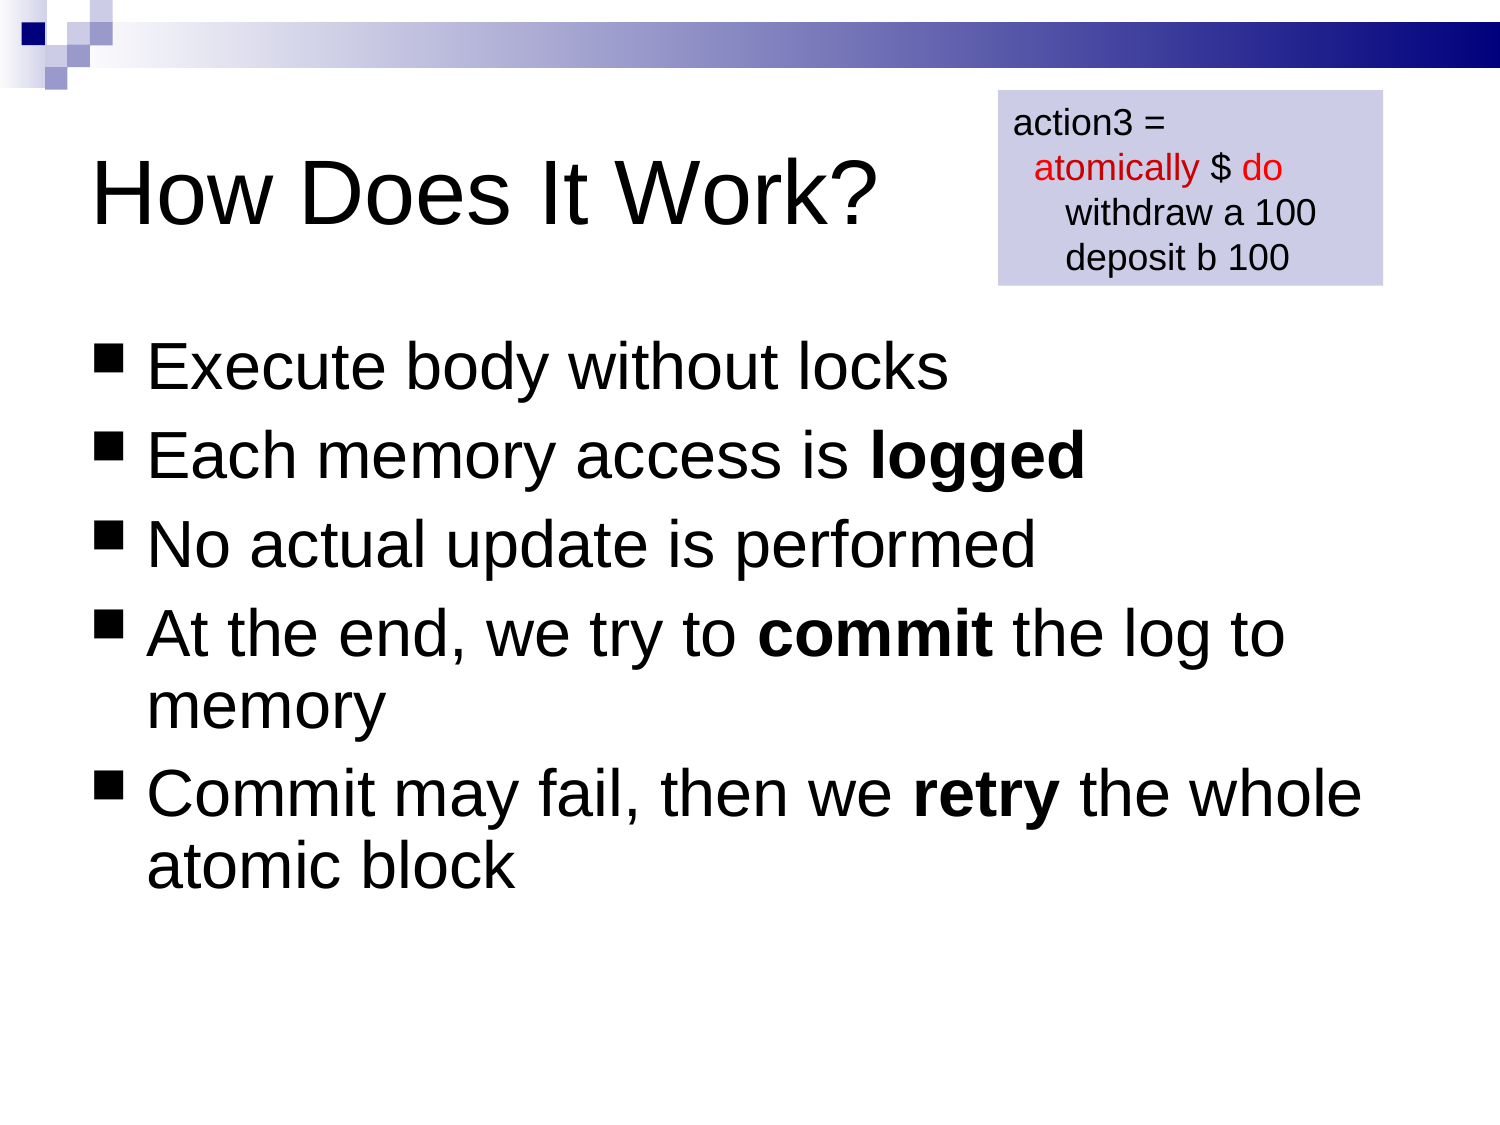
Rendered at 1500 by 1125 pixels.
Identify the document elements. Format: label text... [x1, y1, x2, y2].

list Execute body without locks Each memory access is logged No actual update is performed At the end, we try to commit the log to memory Commit may fail, then we retry the whole atomic block [75, 324, 1426, 963]
title How Does It Work? [75, 75, 1426, 301]
text_box action3 = atomically $ do withdraw a 100 deposit b 100 [998, 90, 1384, 286]
